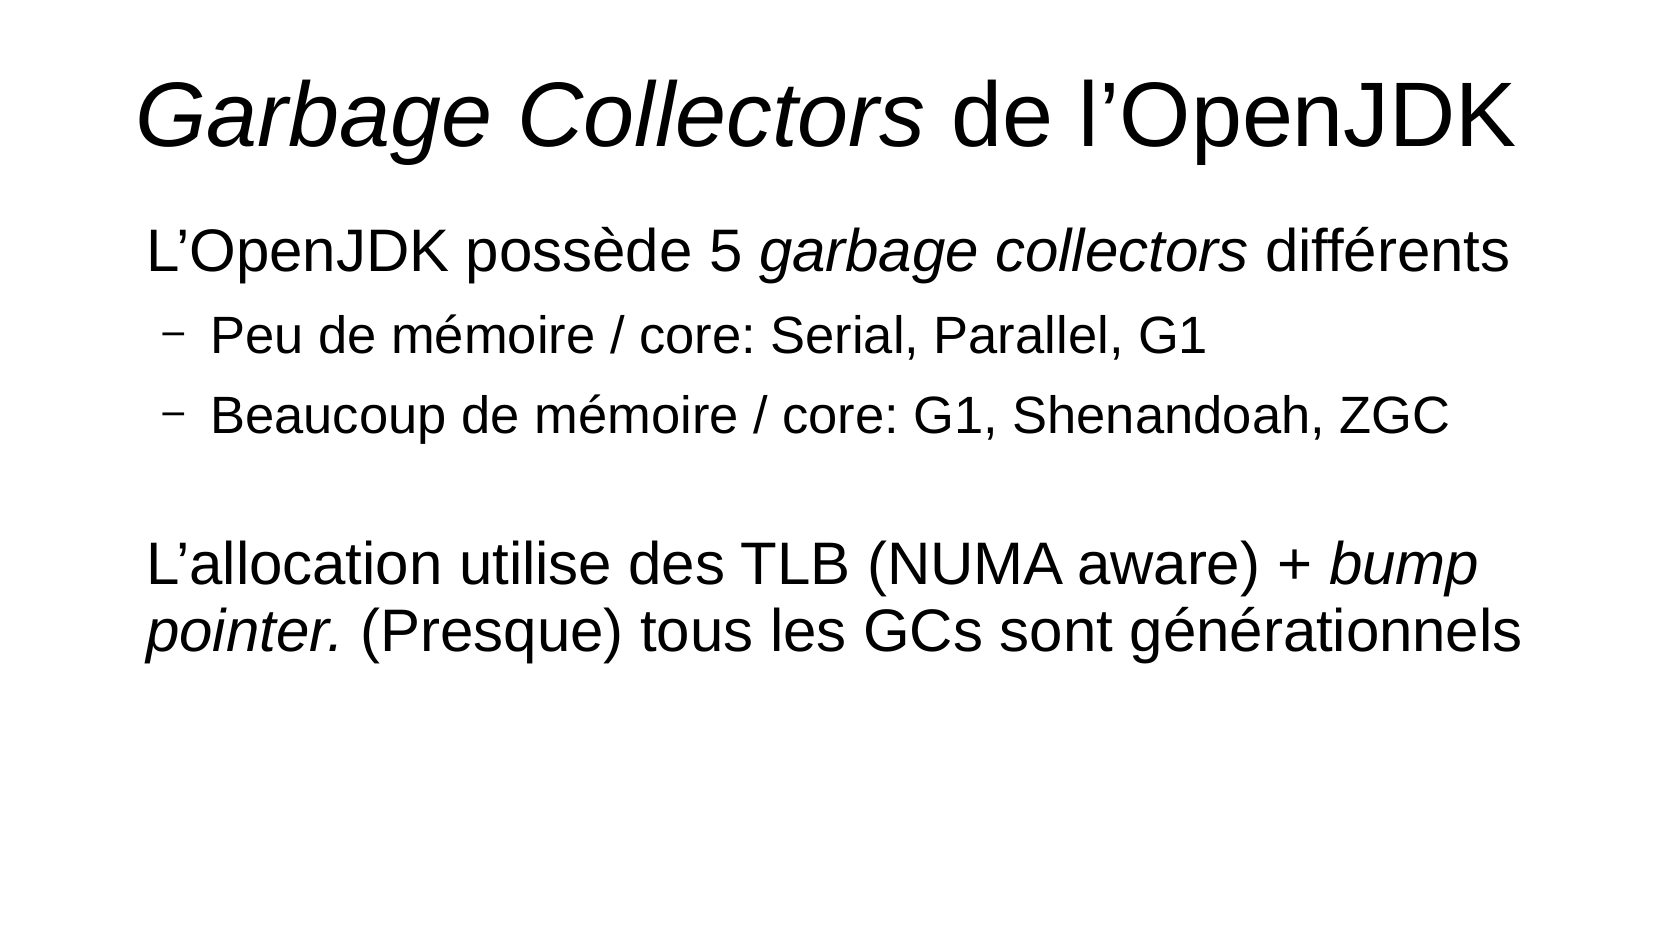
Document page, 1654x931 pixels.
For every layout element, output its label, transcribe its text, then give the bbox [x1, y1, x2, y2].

list L’OpenJDK possède 5 garbage collectors différents Peu de mémoire / core: Serial, Parallel, G1 Beaucoup de mémoire / core: G1, Shenandoah, ZGC L’allocation utilise des TLB (NUMA aware) + bump pointer. (Presque) tous les GCs sont générationnels [82, 217, 1571, 758]
title Garbage Collectors de l’OpenJDK [82, 37, 1571, 193]
